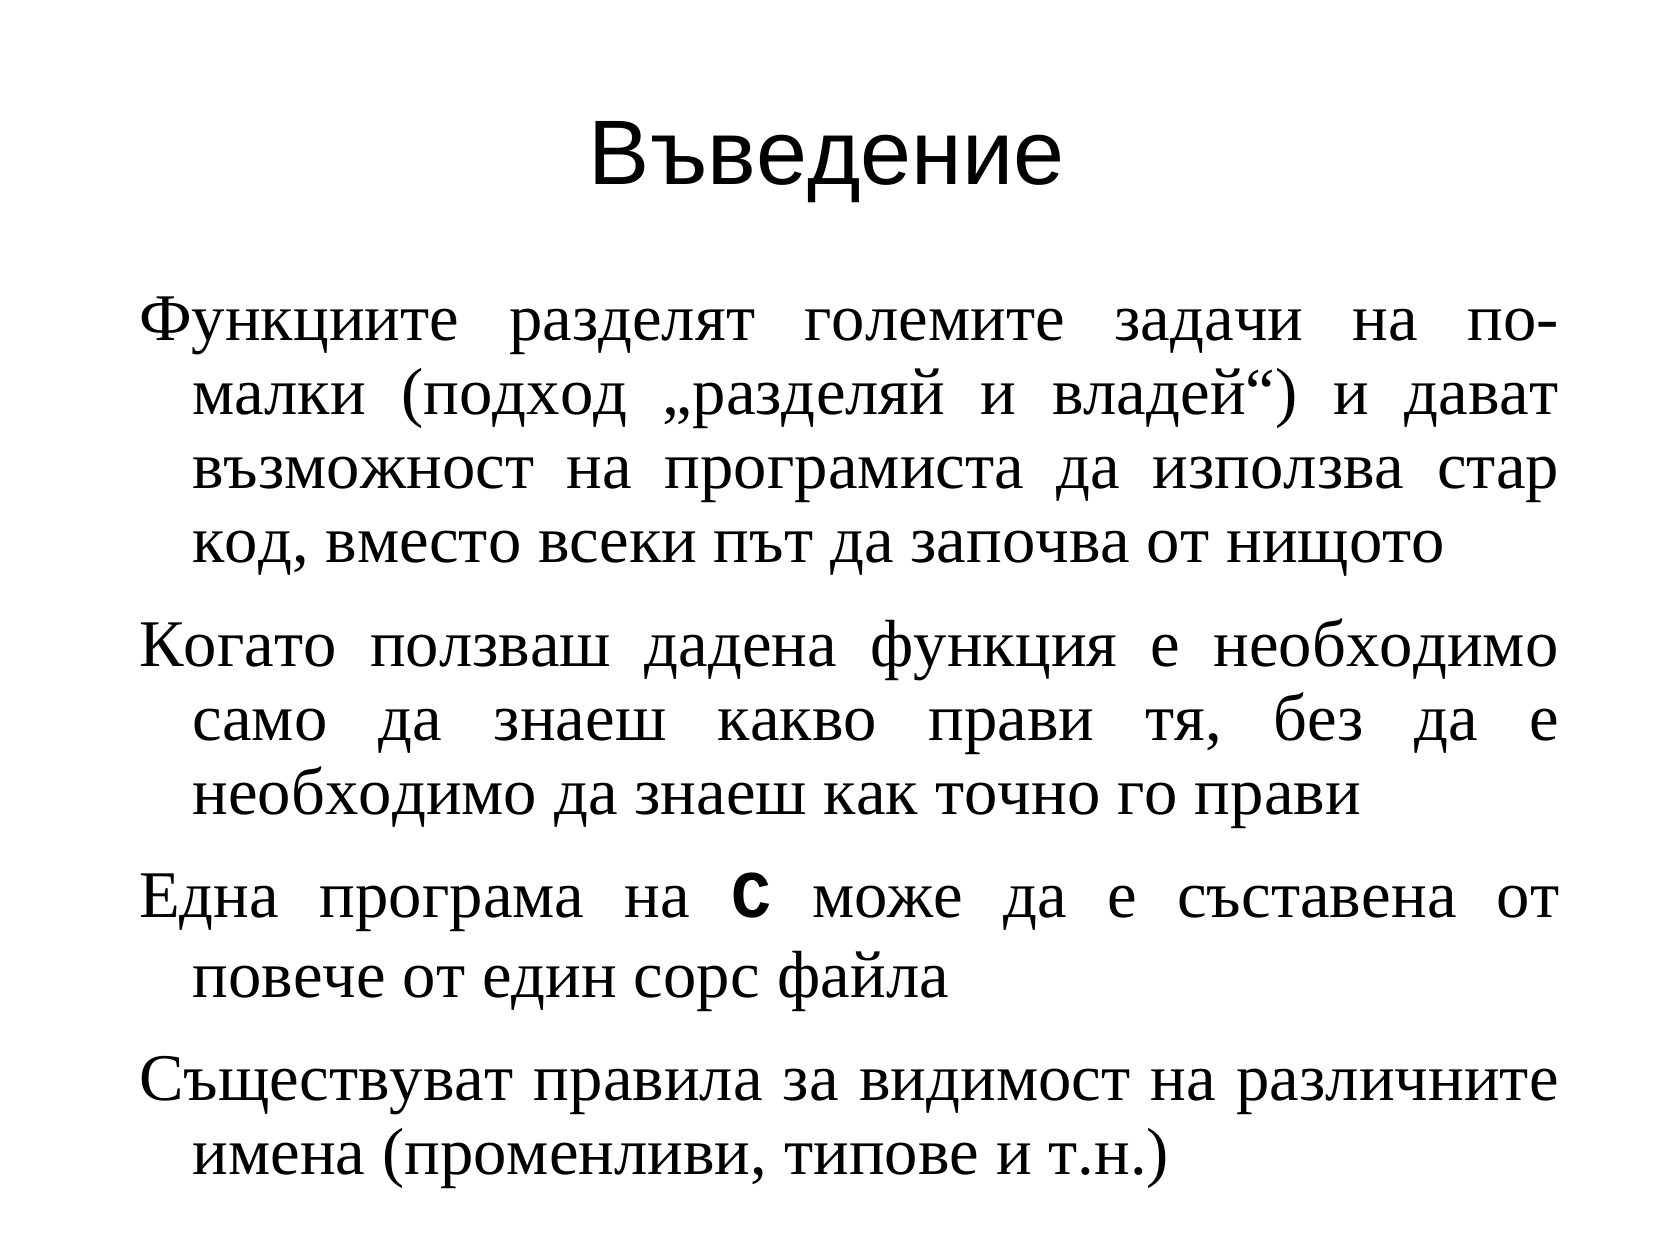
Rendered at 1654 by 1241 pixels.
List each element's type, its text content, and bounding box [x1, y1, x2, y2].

list Функциите разделят големите задачи на по-малки (подход „разделяй и владей“) и дават възможност на програмиста да използва стар код, вместо всеки път да започва от нищото Когато ползваш дадена функция е необходимо само да знаеш какво прави тя, без да е необходимо да знаеш как точно го прави Една програма на C може да е съставена от повече от един сорс файла Съществуват правила за видимост на различните имена (променливи, типове и т.н.) [121, 280, 1561, 1190]
title Въведение [82, 49, 1571, 257]
